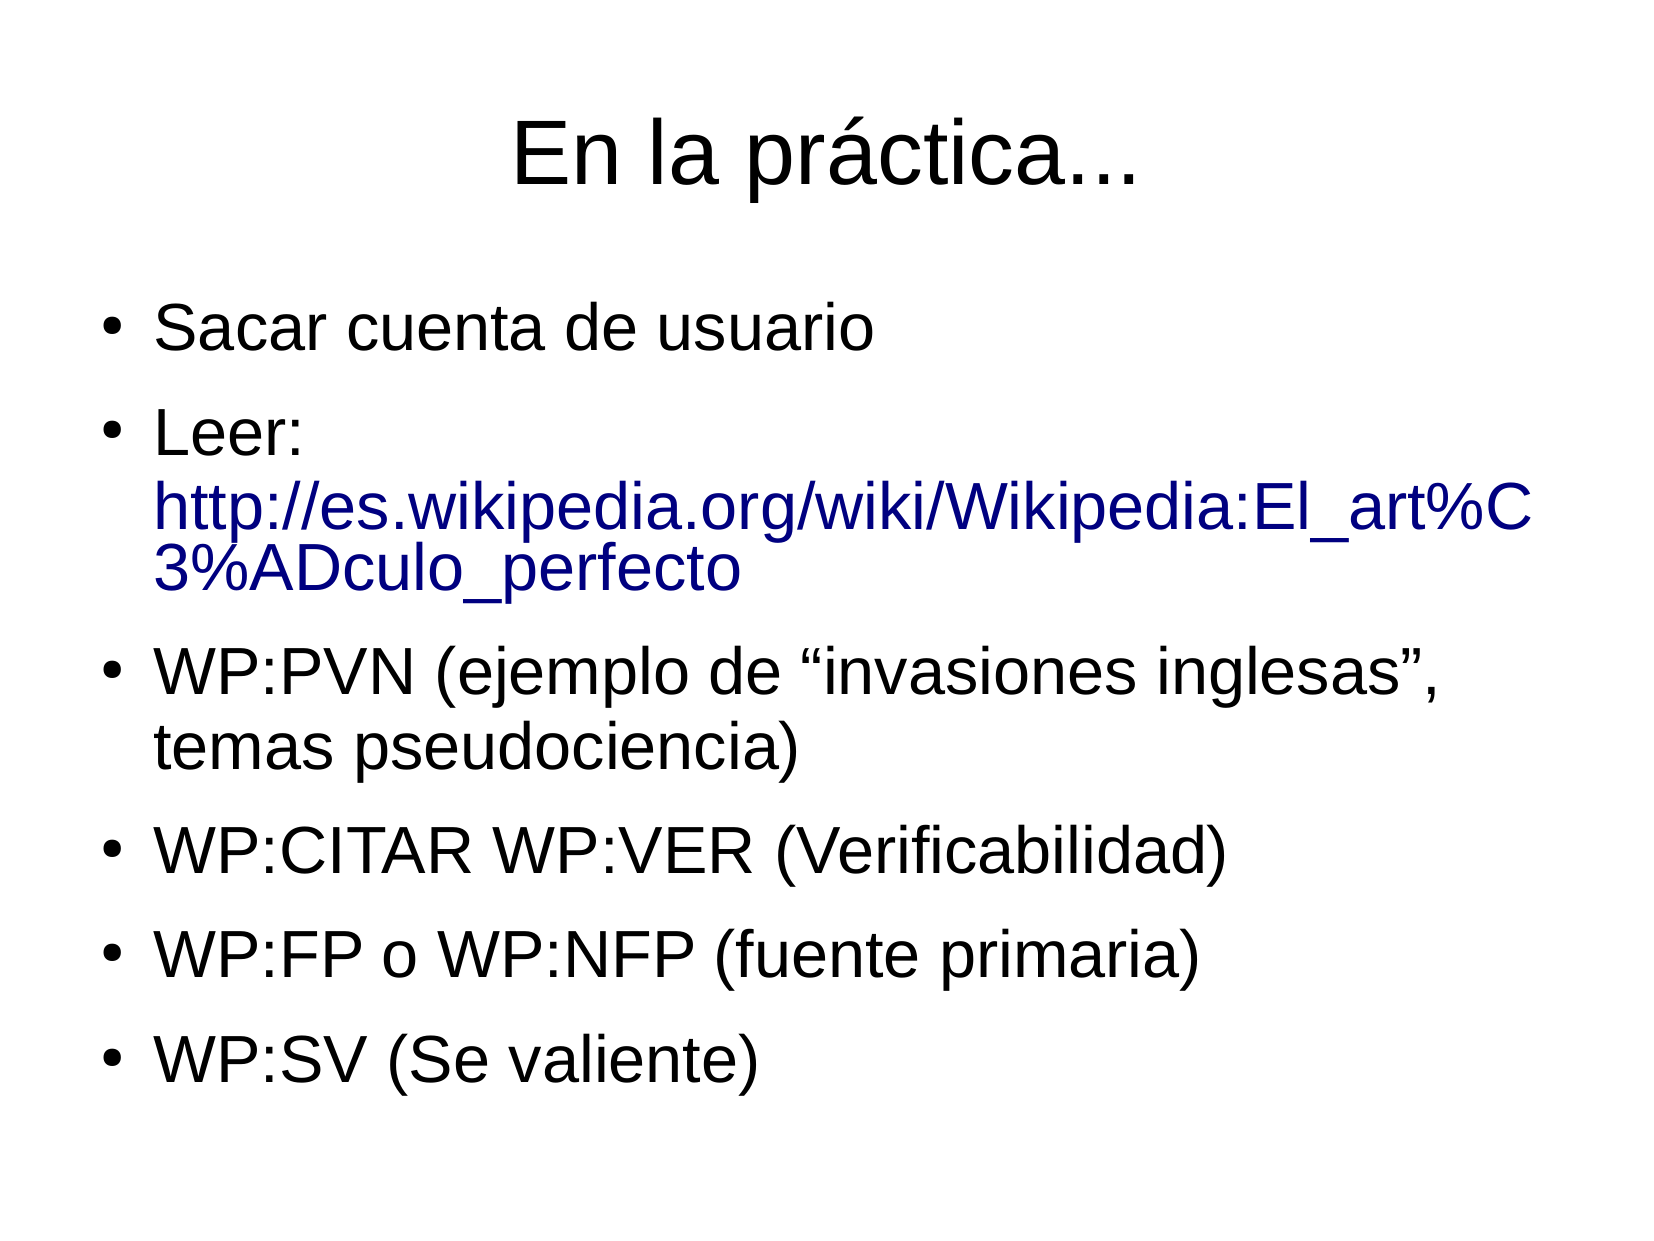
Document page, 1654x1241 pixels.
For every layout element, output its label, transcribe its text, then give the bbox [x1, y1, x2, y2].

list Sacar cuenta de usuario Leer: http://es.wikipedia.org/wiki/Wikipedia:El_art%C3%ADculo_perfecto WP:PVN (ejemplo de “invasiones inglesas”, temas pseudociencia) WP:CITAR WP:VER (Verificabilidad) WP:FP o WP:NFP (fuente primaria) WP:SV (Se valiente) [82, 290, 1571, 1109]
title En la práctica... [82, 56, 1571, 250]
